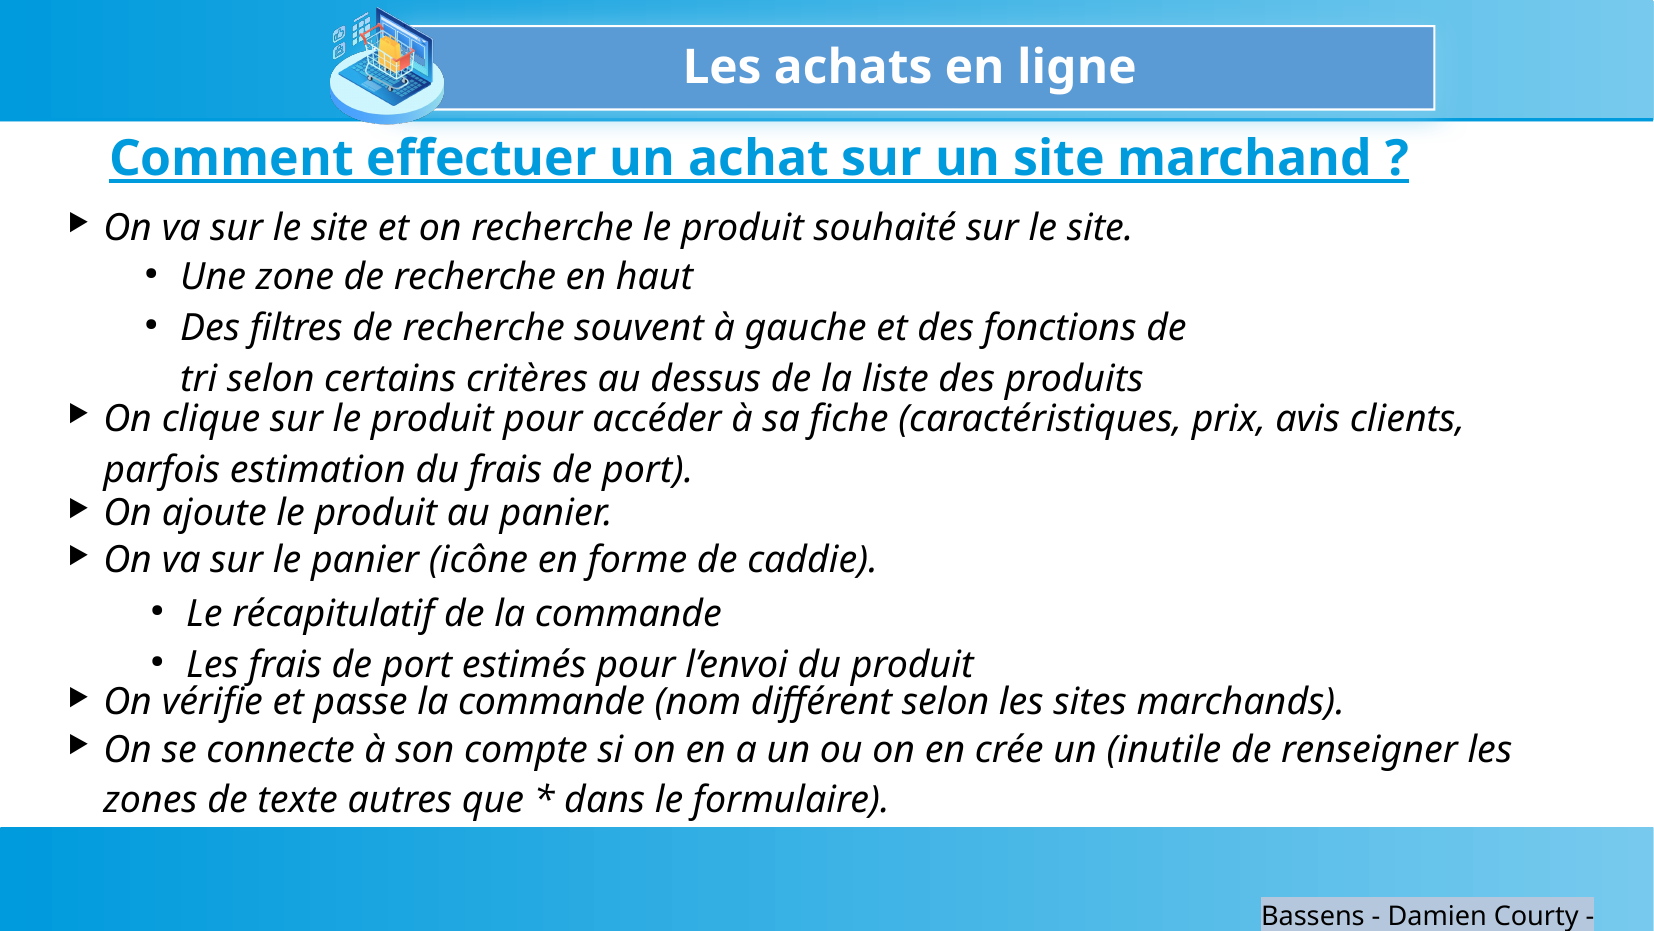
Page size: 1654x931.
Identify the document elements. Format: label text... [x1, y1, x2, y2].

text_box On se connecte à son compte si on en a un ou on en crée un (inutile de renseigner les zones de texte autres que * dans le formulaire). [53, 714, 1595, 818]
text_box On va sur le site et on recherche le produit souhaité sur le site. [53, 193, 1176, 253]
text_box Les achats en ligne [460, 26, 1435, 110]
text_box Le récapitulatif de la commande Les frais de port estimés pour l’envoi du produit [135, 578, 1081, 667]
text_box On va sur le panier (icône en forme de caddie). [53, 525, 916, 585]
text_box On vérifie et passe la commande (nom différent selon les sites marchands). [53, 667, 1388, 714]
text_box Comment effectuer un achat sur un site marchand ? [94, 114, 1447, 189]
text_box On ajoute le produit au panier. [53, 478, 650, 525]
picture [312, 0, 460, 139]
text_box Bassens - Damien Courty - 2024 [1246, 889, 1654, 931]
text_box Une zone de recherche en haut Des filtres de recherche souvent à gauche et des fonctions de tri selon certains critères au dessus de la liste des produits [129, 242, 1223, 389]
text_box On clique sur le produit pour accéder à sa fiche (caractéristiques, prix, avis clients, parfois estimation du frais de port). [53, 383, 1530, 487]
